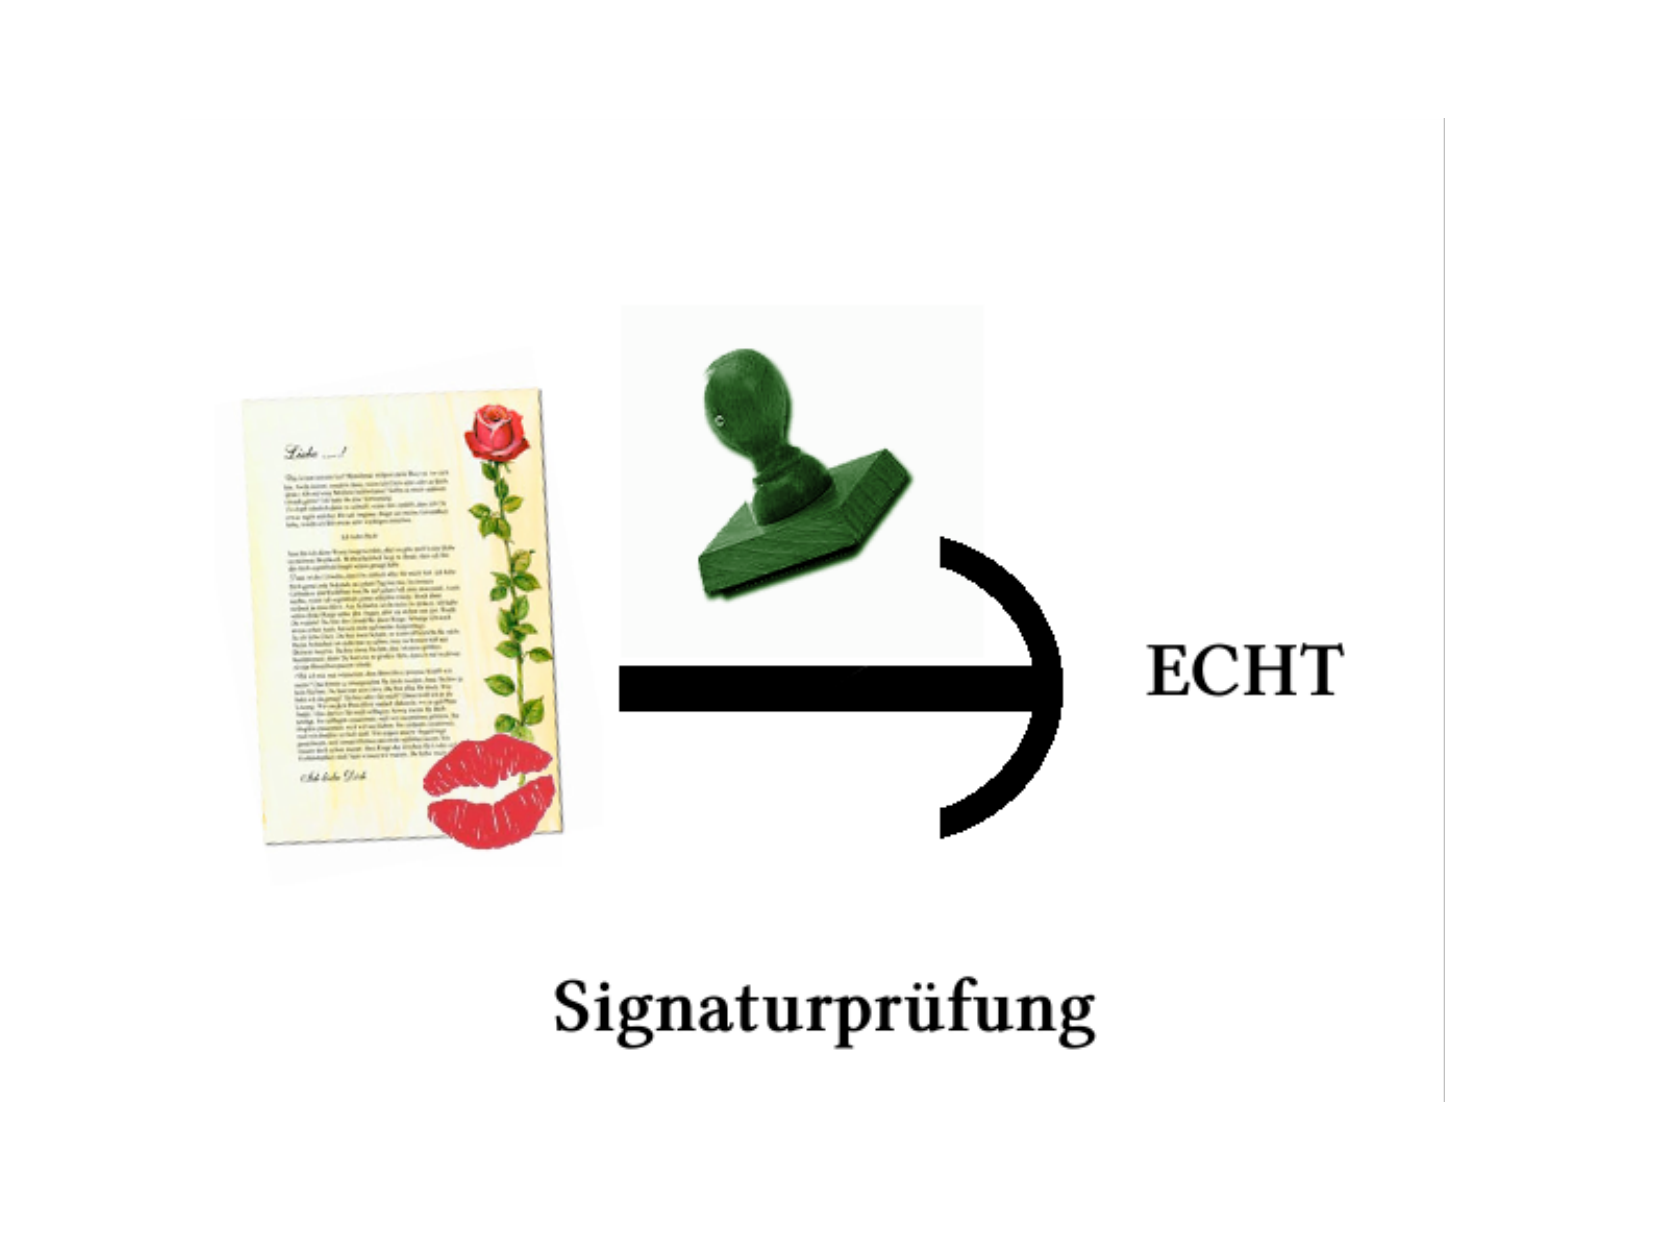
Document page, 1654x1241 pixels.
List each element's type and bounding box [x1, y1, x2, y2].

picture [180, 118, 1447, 1102]
